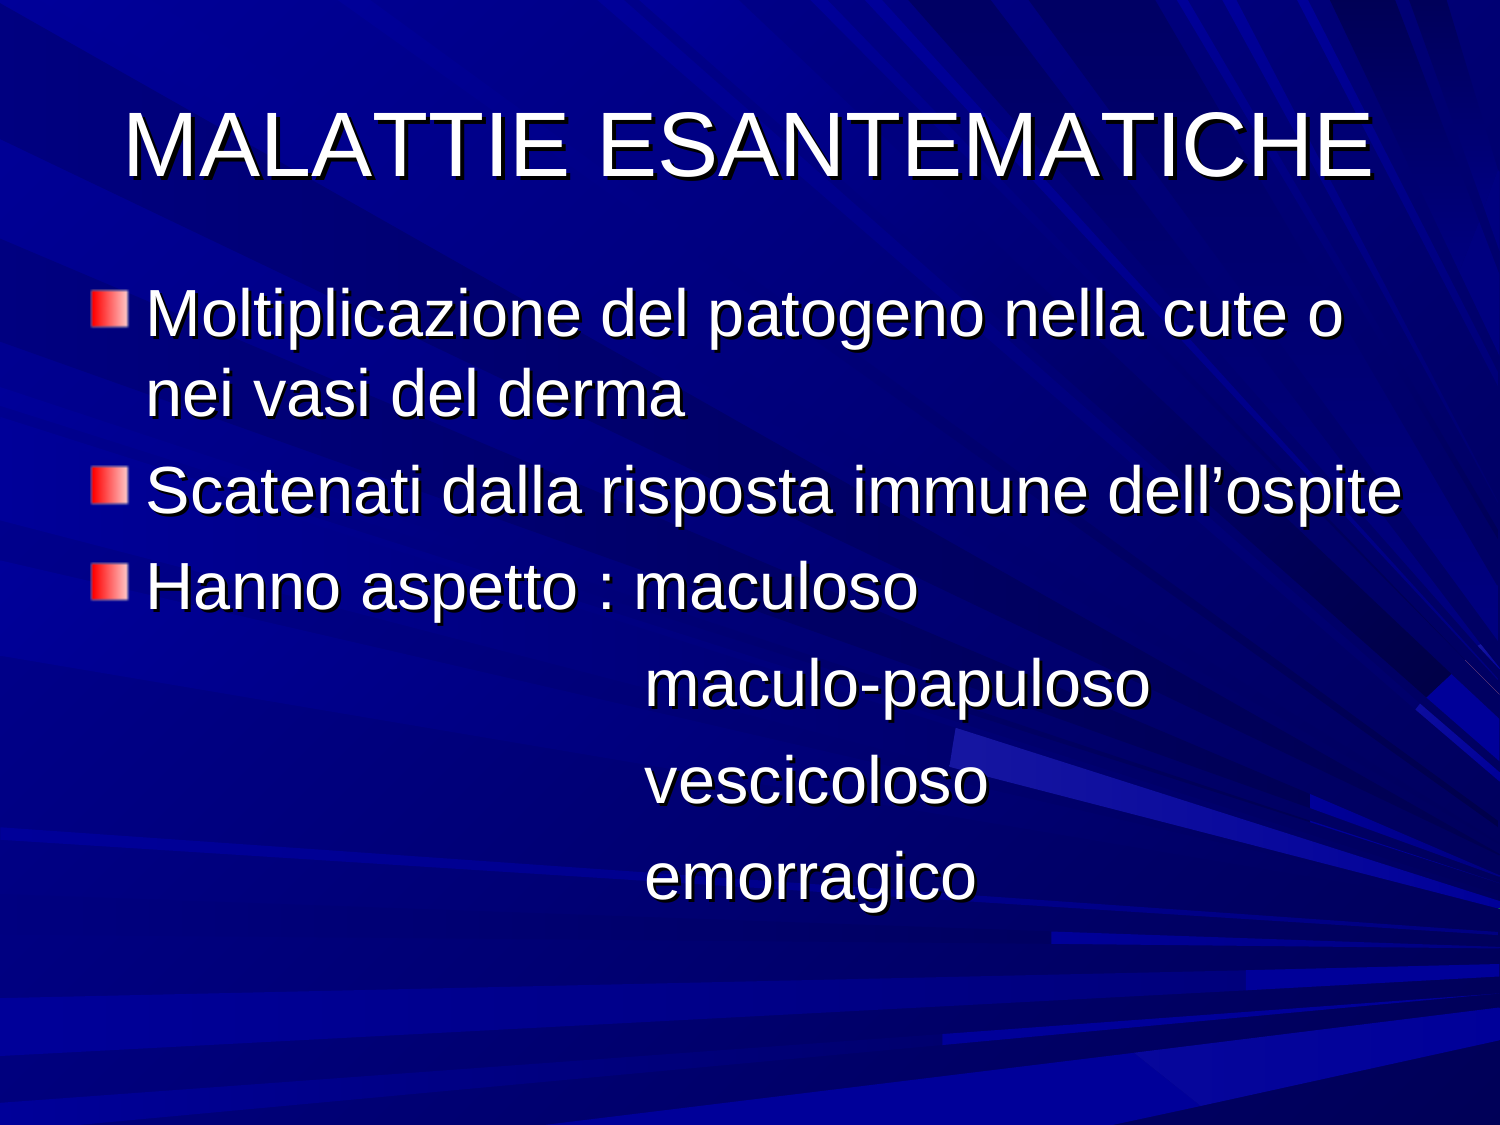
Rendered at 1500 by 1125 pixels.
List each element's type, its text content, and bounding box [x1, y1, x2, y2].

list Moltiplicazione del patogeno nella cute o nei vasi del derma Scatenati dalla risposta immune dell’ospite Hanno aspetto : maculoso maculo-papuloso vescicoloso emorragico [75, 262, 1426, 1006]
title MALATTIE ESANTEMATICHE [75, 45, 1426, 234]
